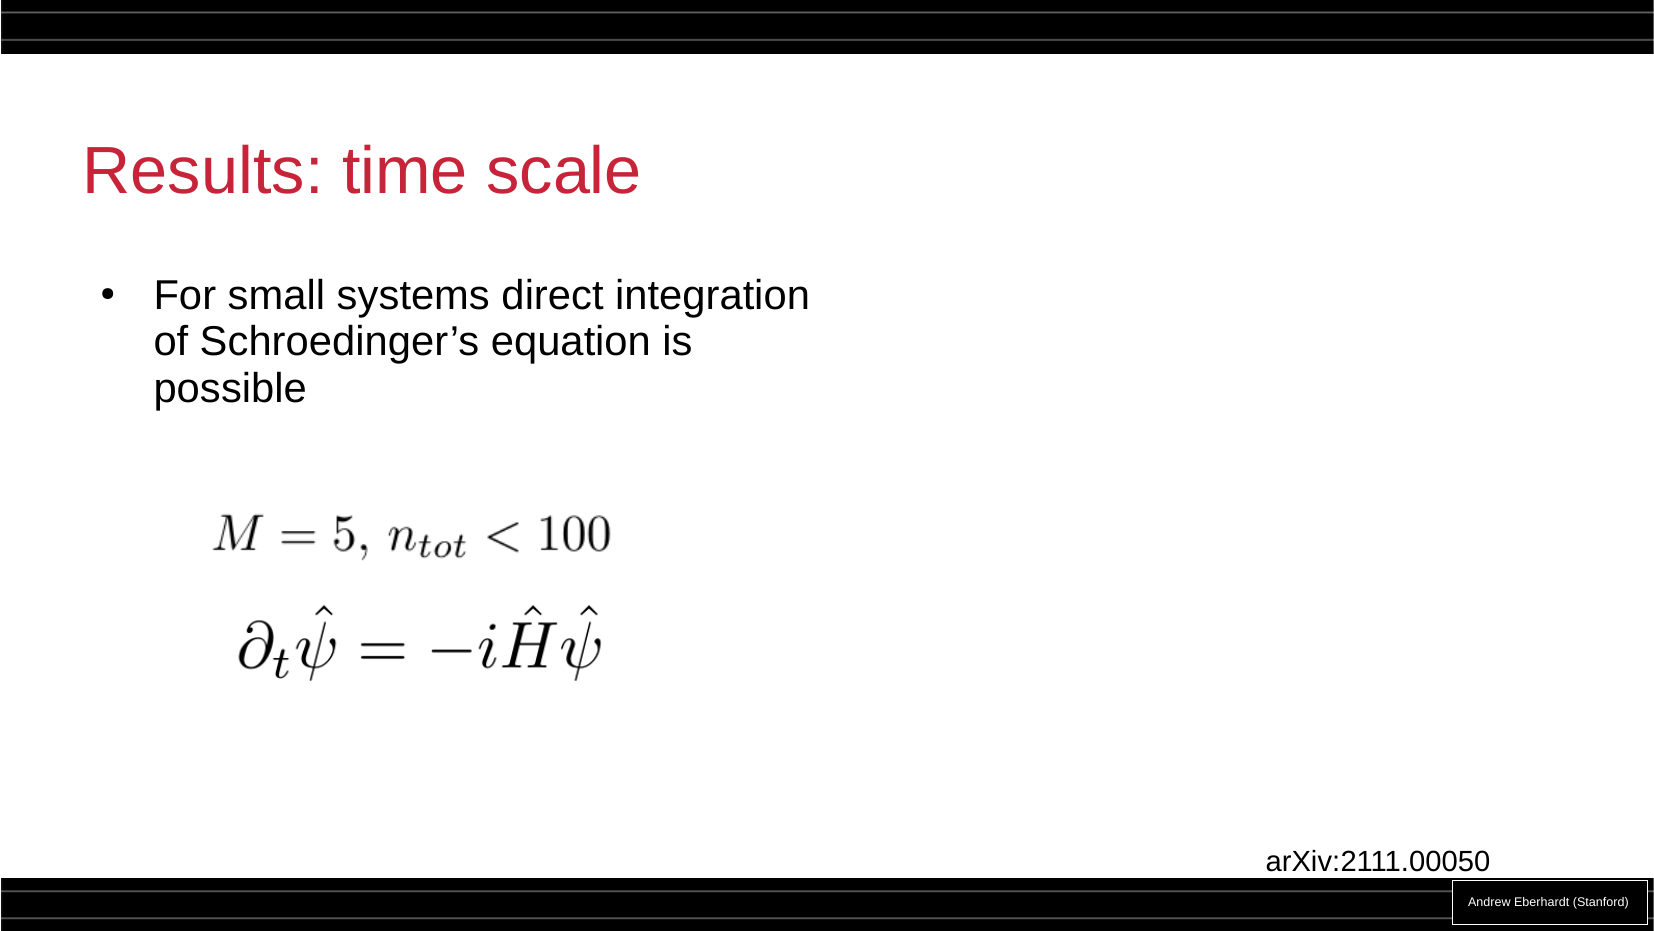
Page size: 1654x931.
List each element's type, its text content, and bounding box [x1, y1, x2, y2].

picture [1, 0, 1654, 54]
list For small systems direct integration of Schroedinger’s equation is possible [82, 271, 826, 851]
title Results: time scale [82, 92, 1571, 249]
picture [225, 587, 613, 706]
text_box Andrew Eberhardt (Stanford) [1452, 880, 1648, 925]
picture [1, 878, 1654, 931]
text_box arXiv:2111.00050 [1250, 837, 1506, 886]
picture [210, 494, 616, 566]
